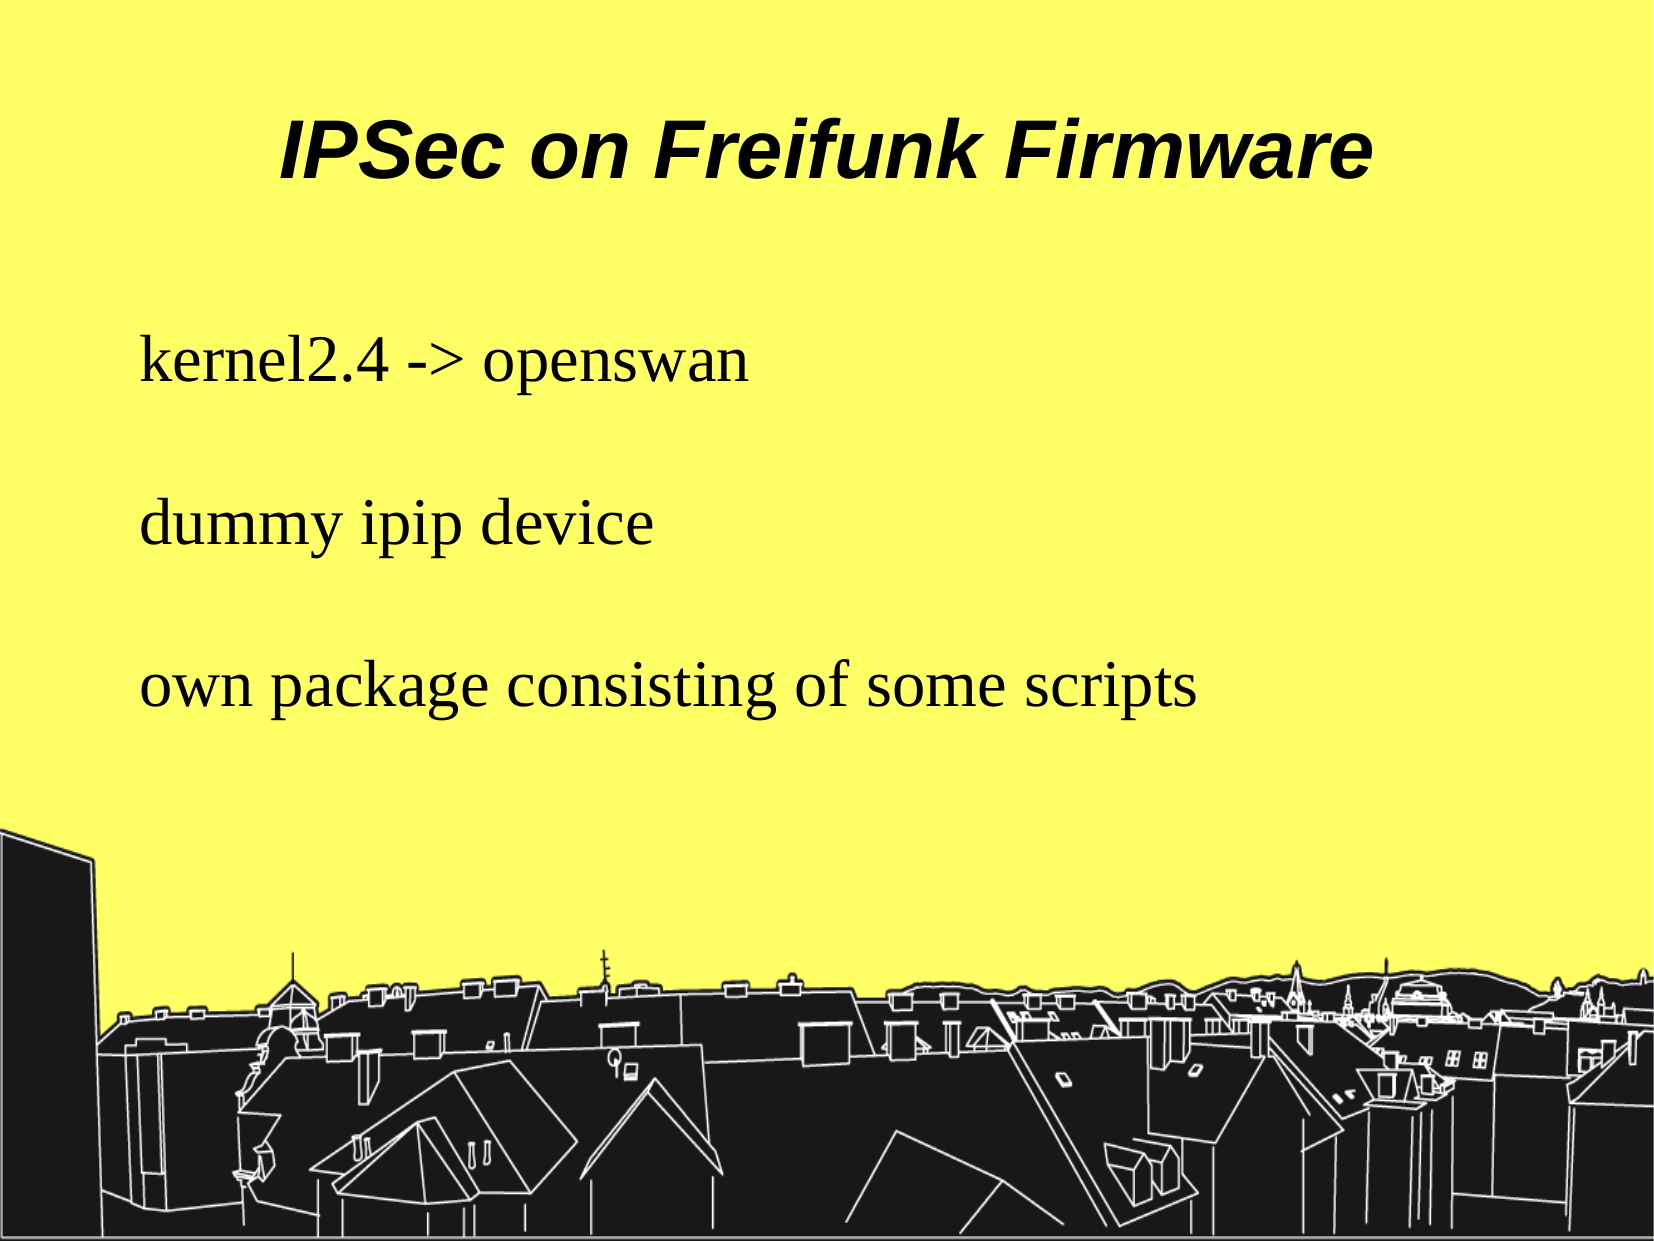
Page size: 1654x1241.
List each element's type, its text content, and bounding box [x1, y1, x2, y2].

picture [0, 827, 1654, 1241]
title IPSec on Freifunk Firmware [121, 46, 1534, 254]
list kernel2.4 -> openswan dummy ipip device own package consisting of some scripts [121, 322, 1561, 1118]
